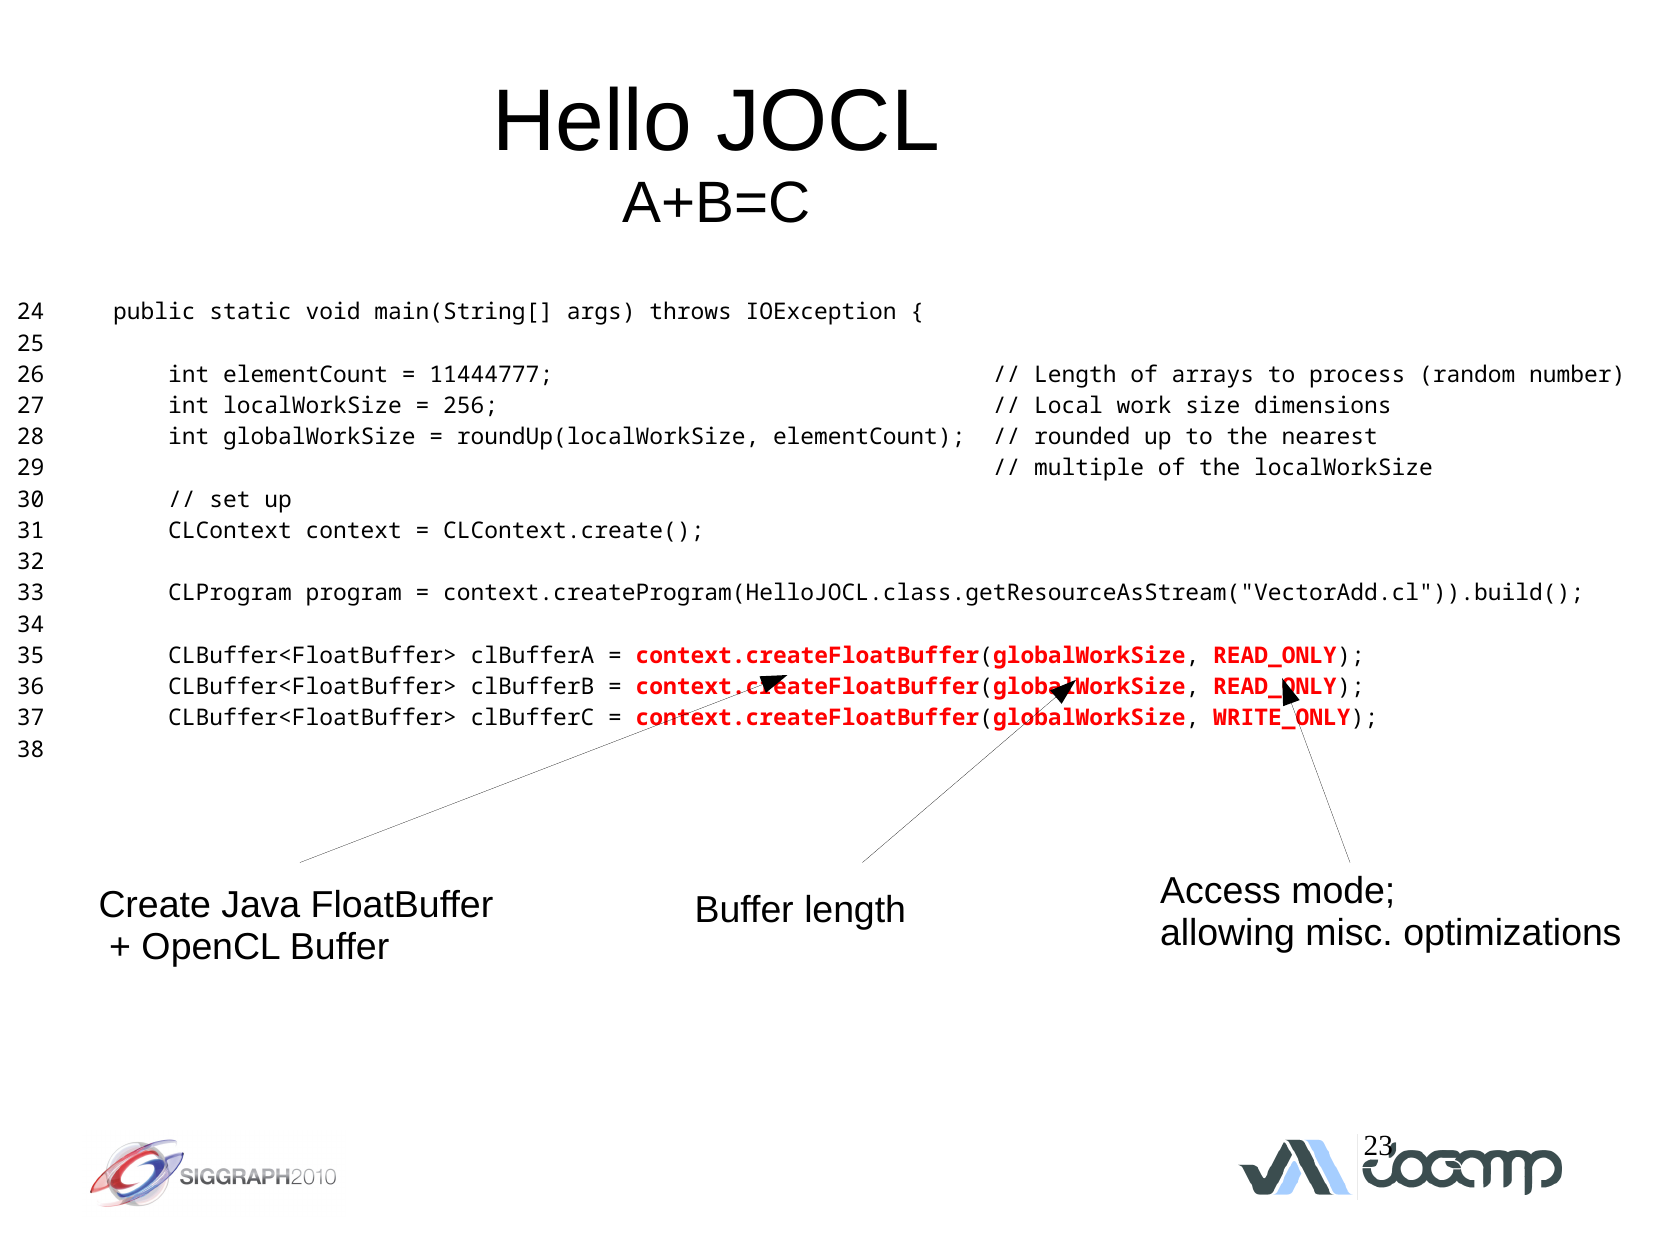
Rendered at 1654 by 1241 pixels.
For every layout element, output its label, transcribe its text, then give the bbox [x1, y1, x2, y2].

picture [1237, 1134, 1562, 1200]
title Hello JOCL A+B=C [82, 56, 1351, 250]
text_box 24 public static void main(String[] args) throws IOException { 25 26 int elementCount = 11444777; // Length of arrays to process (random number) 27 int localWorkSize = 256; // Local work size dimensions 28 int globalWorkSize = roundUp(localWorkSize, elementCount); // rounded up to the nearest 29 // multiple of the localWorkSize 30 // set up 31 CLContext context = CLContext.create(); 32 33 CLProgram program = context.createProgram(HelloJOCL.class.getResourceAsStream("VectorAdd.cl")).build(); 34 35 CLBuffer<FloatBuffer> clBufferA = context.createFloatBuffer(globalWorkSize, READ_ONLY); 36 CLBuffer<FloatBuffer> clBufferB = context.createFloatBuffer(globalWorkSize, READ_ONLY); 37 CLBuffer<FloatBuffer> clBufferC = context.createFloatBuffer(globalWorkSize, WRITE_ONLY); 38 [2, 287, 1653, 729]
text_box Create Java FloatBuffer + OpenCL Buffer [83, 876, 509, 976]
text_box Buffer length [679, 880, 921, 938]
text_box Access mode; allowing misc. optimizations [1145, 862, 1637, 976]
picture [82, 1130, 346, 1217]
